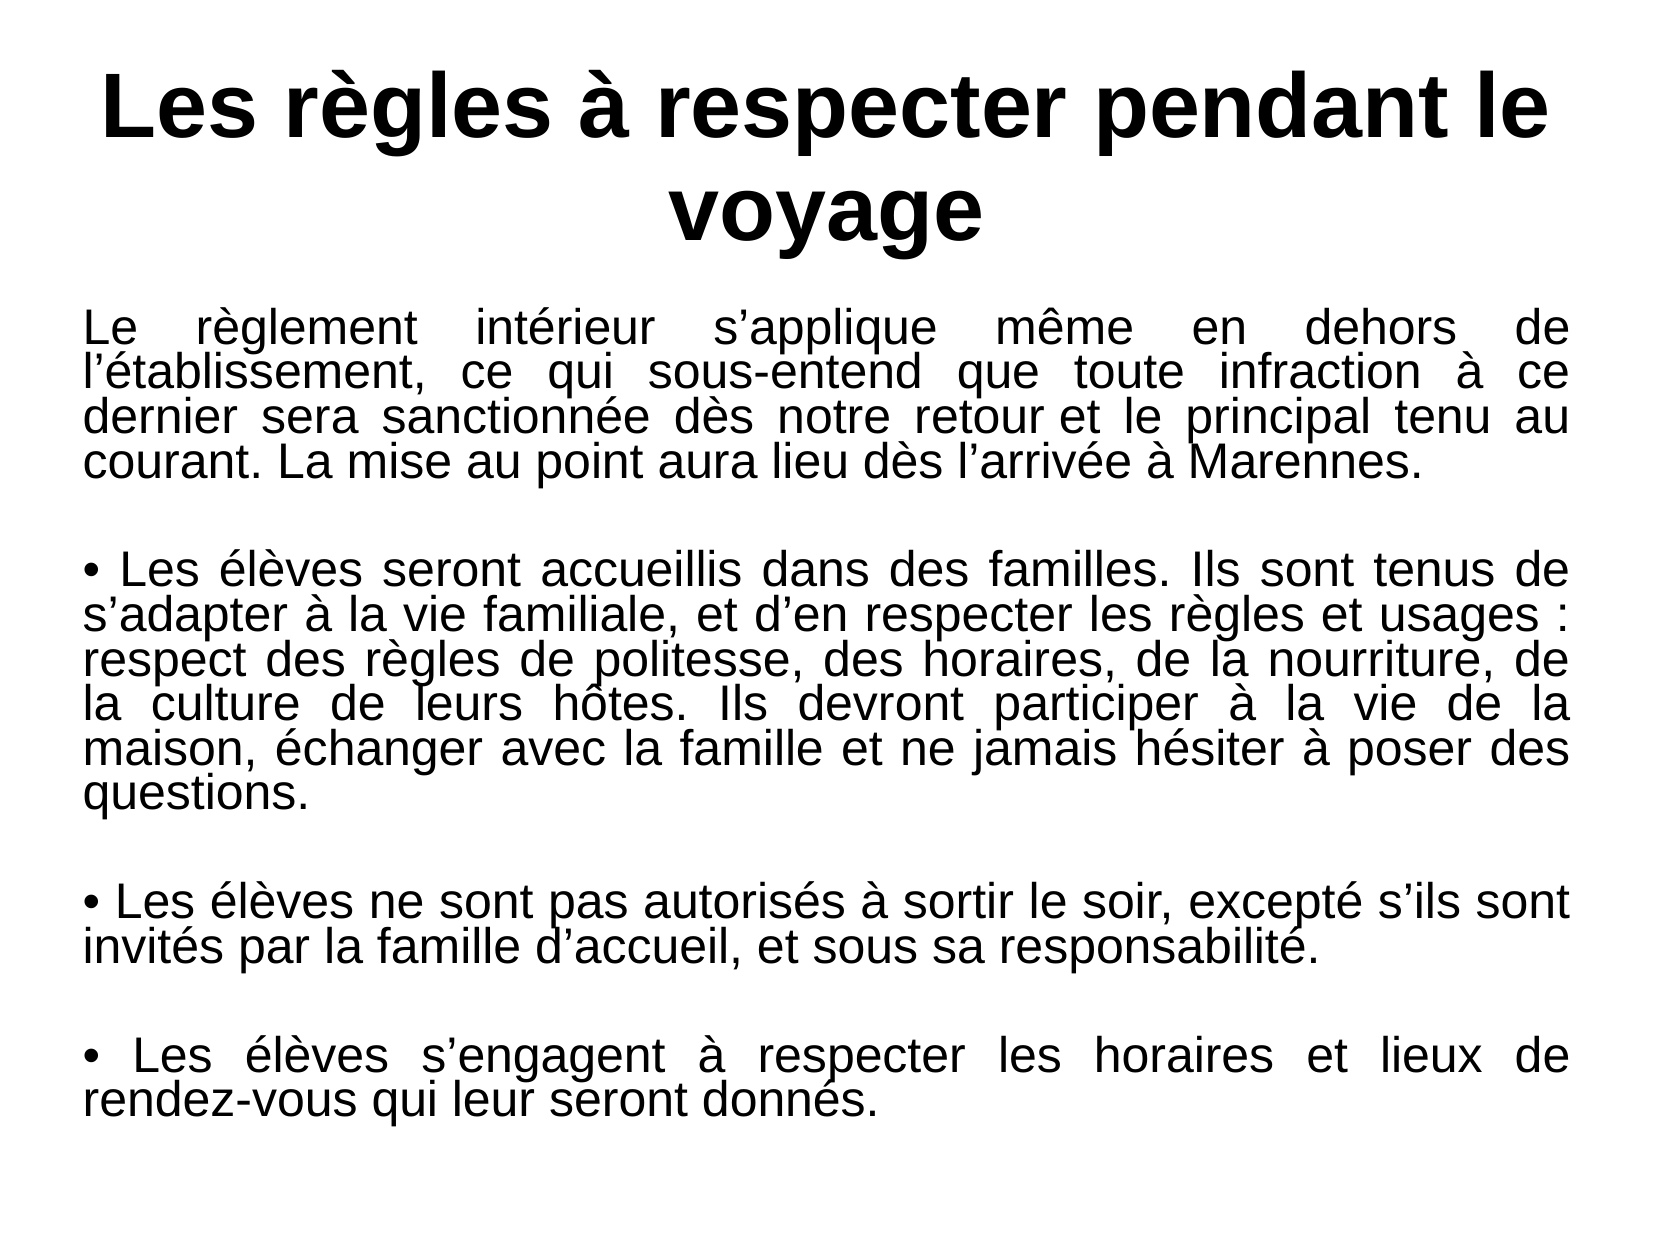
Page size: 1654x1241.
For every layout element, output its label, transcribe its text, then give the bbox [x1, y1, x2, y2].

list Le règlement intérieur s’applique même en dehors de l’établissement, ce qui sous-entend que toute infraction à ce dernier sera sanctionnée dès notre retour et le principal tenu au courant. La mise au point aura lieu dès l’arrivée à Marennes. • Les élèves seront accueillis dans des familles. Ils sont tenus de s’adapter à la vie familiale, et d’en respecter les règles et usages : respect des règles de politesse, des horaires, de la nourriture, de la culture de leurs hôtes. Ils devront participer à la vie de la maison, échanger avec la famille et ne jamais hésiter à poser des questions. • Les élèves ne sont pas autorisés à sortir le soir, excepté s’ils sont invités par la famille d’accueil, et sous sa responsabilité. • Les élèves s’engagent à respecter les horaires et lieux de rendez-vous qui leur seront donnés. [82, 284, 1571, 1182]
title Les règles à respecter pendant le voyage [82, 47, 1571, 284]
